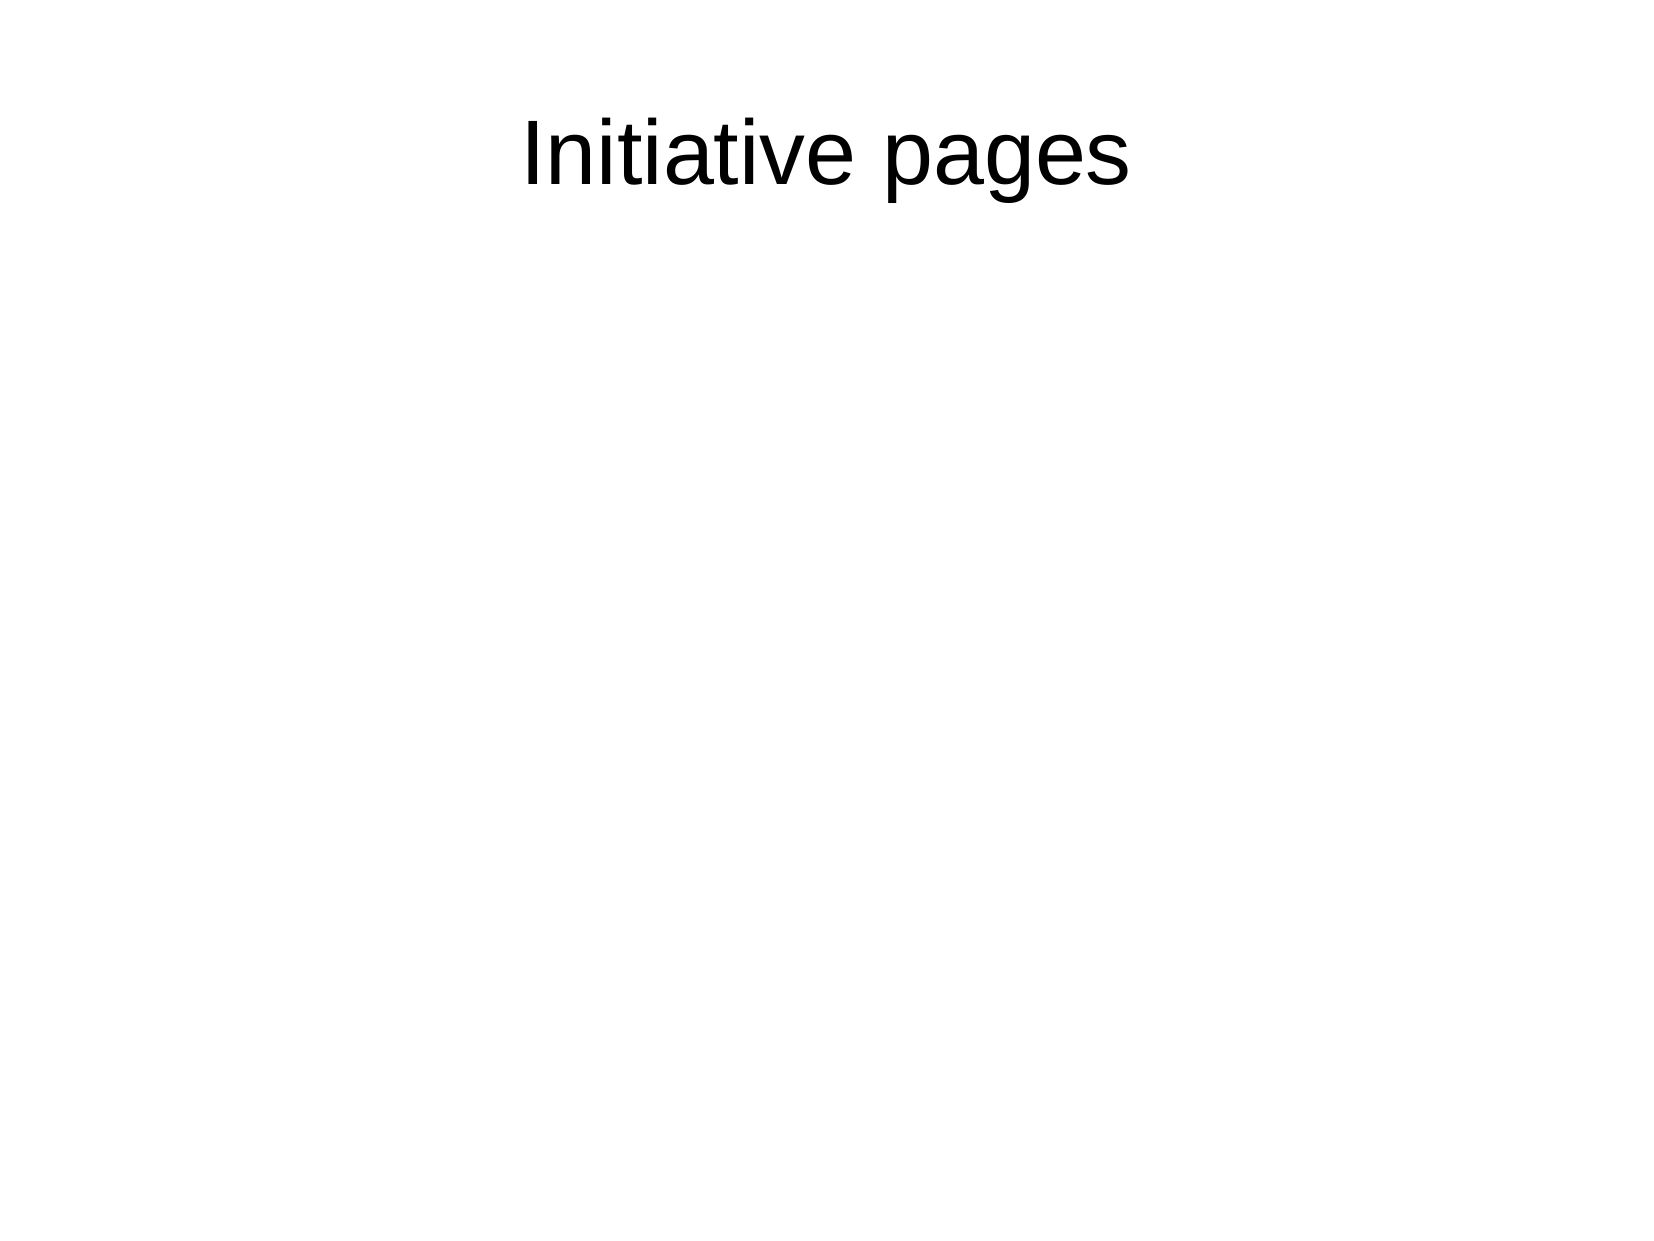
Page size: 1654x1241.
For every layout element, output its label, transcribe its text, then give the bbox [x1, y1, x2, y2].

title Initiative pages [82, 56, 1571, 250]
